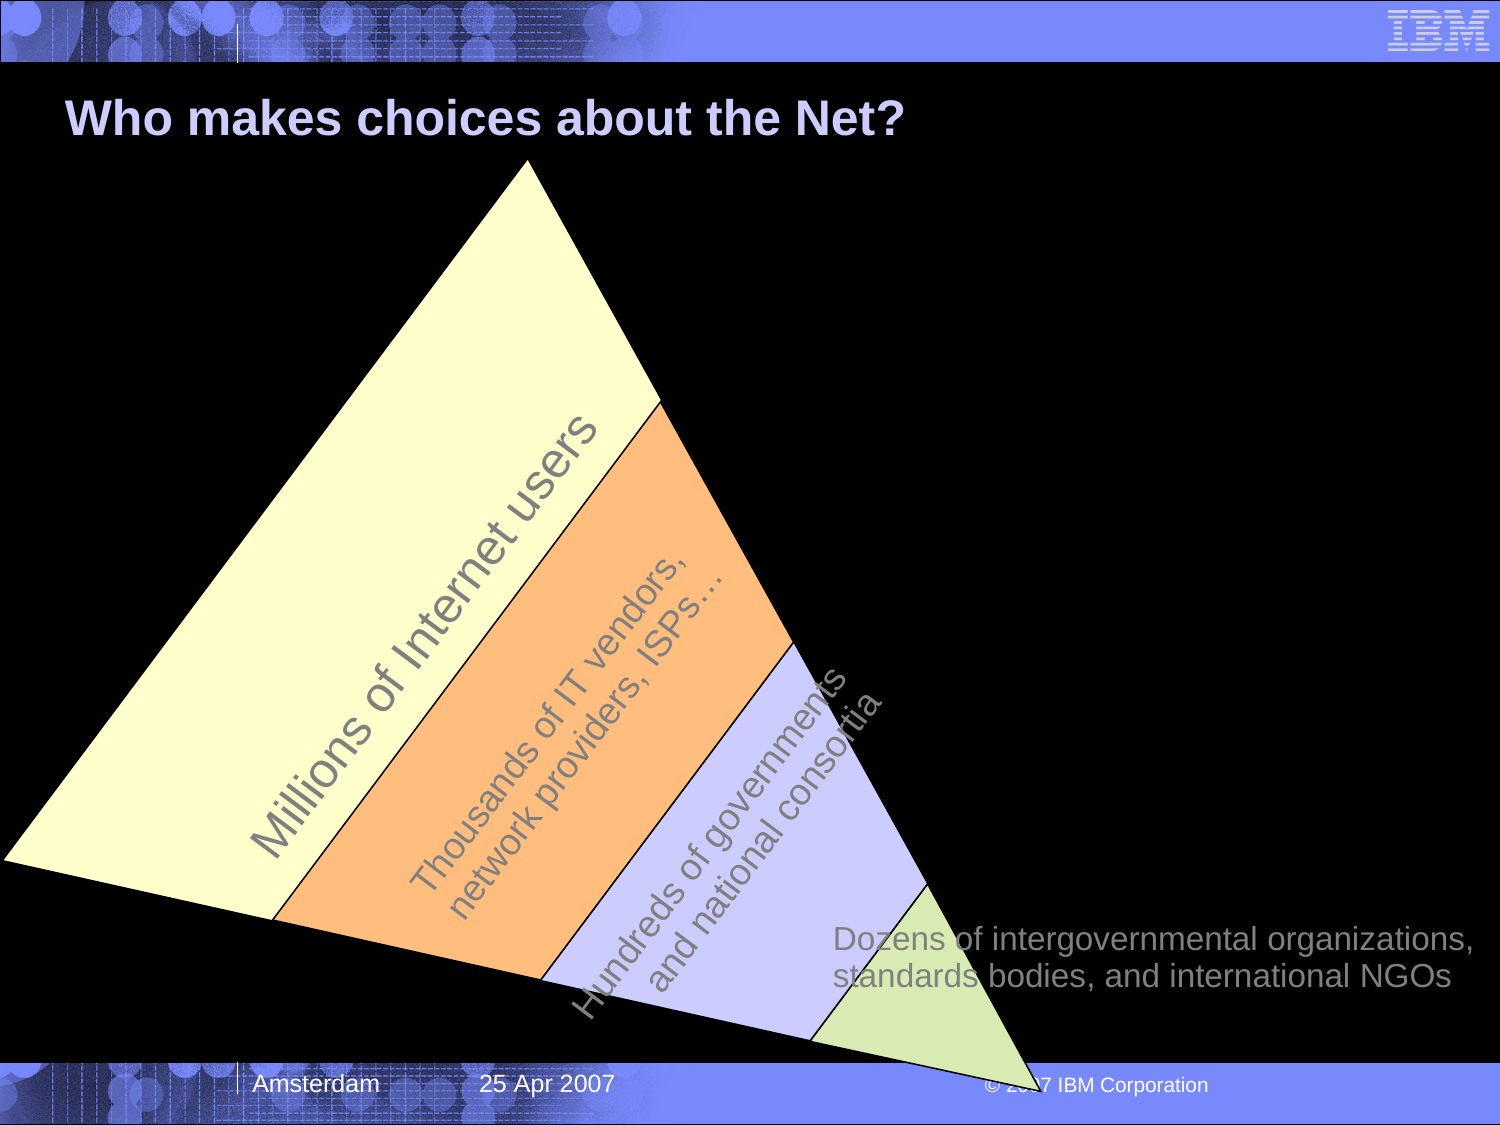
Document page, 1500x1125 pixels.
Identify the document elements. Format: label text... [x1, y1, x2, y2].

text_box Dozens of intergovernmental organizations, standards bodies, and international NGOs [818, 912, 1500, 1002]
text_box [2, 158, 763, 971]
text_box [717, 801, 1041, 1092]
text_box Thousands of IT vendors, network providers, ISPs… [387, 514, 781, 971]
text_box [500, 608, 807, 986]
picture [0, 1063, 1500, 1124]
picture [1, 1, 1500, 62]
picture [590, 1077, 598, 1090]
title Who makes choices about the Net? [50, 87, 1401, 276]
text_box Hundreds of governments and national consortia [531, 641, 938, 1116]
text_box Millions of Internet users [223, 384, 624, 886]
